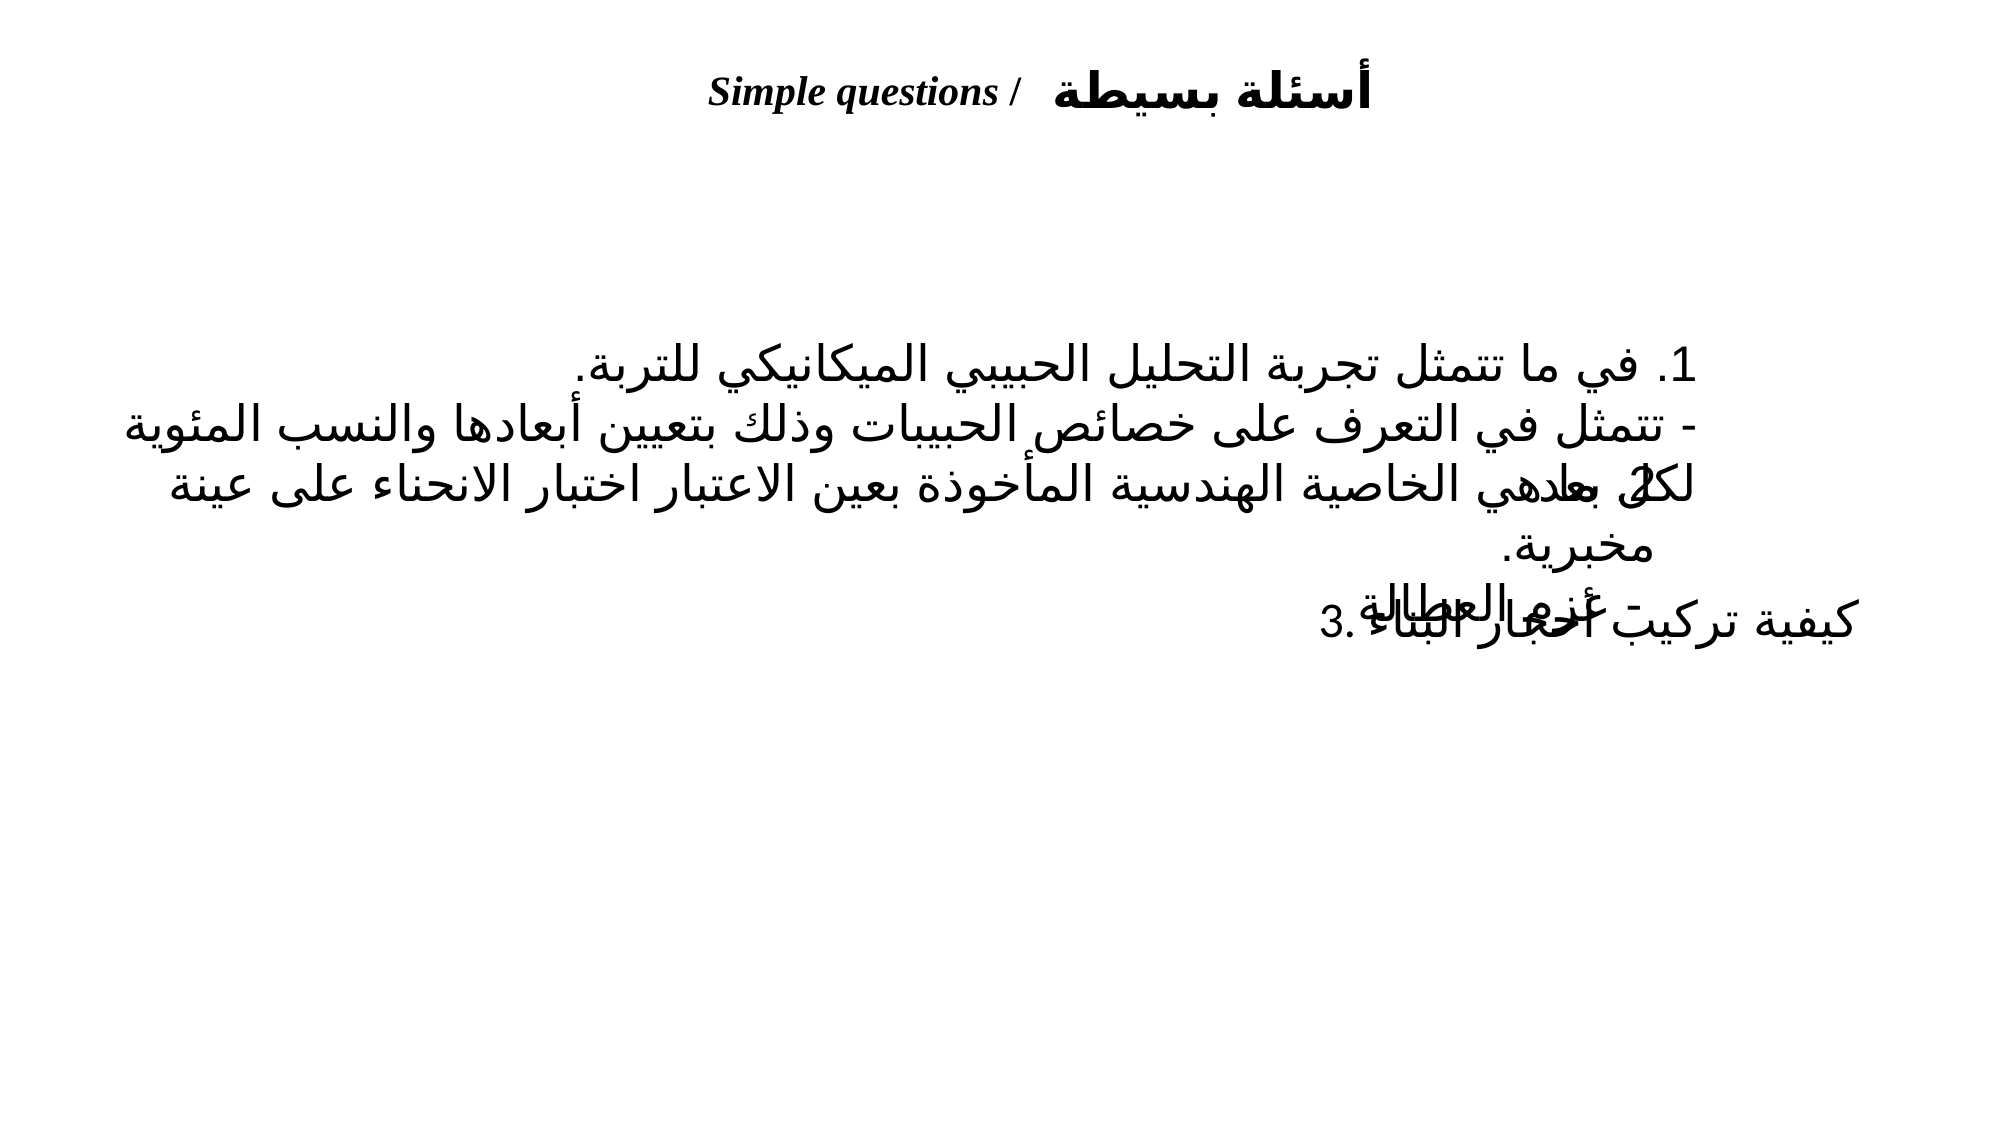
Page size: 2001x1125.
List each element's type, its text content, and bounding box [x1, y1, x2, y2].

text_box Simple questions / [693, 56, 1036, 121]
text_box 2. ما هي الخاصية الهندسية المأخوذة بعين الاعتبار اختبار الانحناء على عينة مخبرية. - عزم العطالة [154, 519, 1806, 639]
text_box 1. في ما تتمثل تجربة التحليل الحبيبي الميكانيكي للتربة. - تتمثل في التعرف على خصائص الحبيبات وذلك بتعيين أبعادها والنسب المئوية لكل بعد [108, 323, 1806, 519]
text_box أسئلة بسيطة [1038, 51, 1389, 126]
text_box 3. كيفية تركيب أحجار البناء [1304, 580, 1889, 655]
